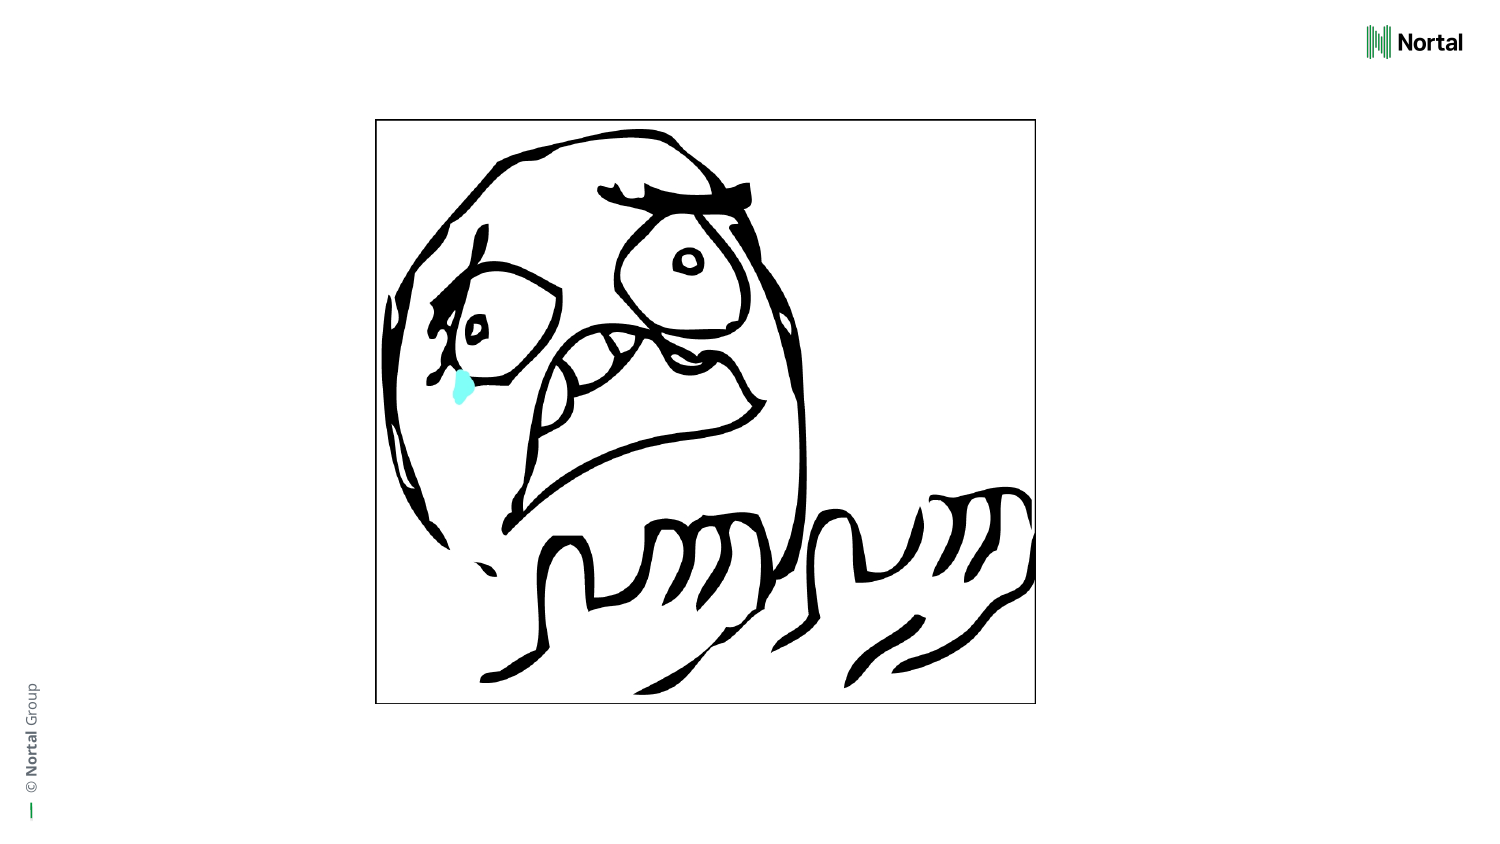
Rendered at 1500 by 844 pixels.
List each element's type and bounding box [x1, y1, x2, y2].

picture [375, 119, 1036, 704]
